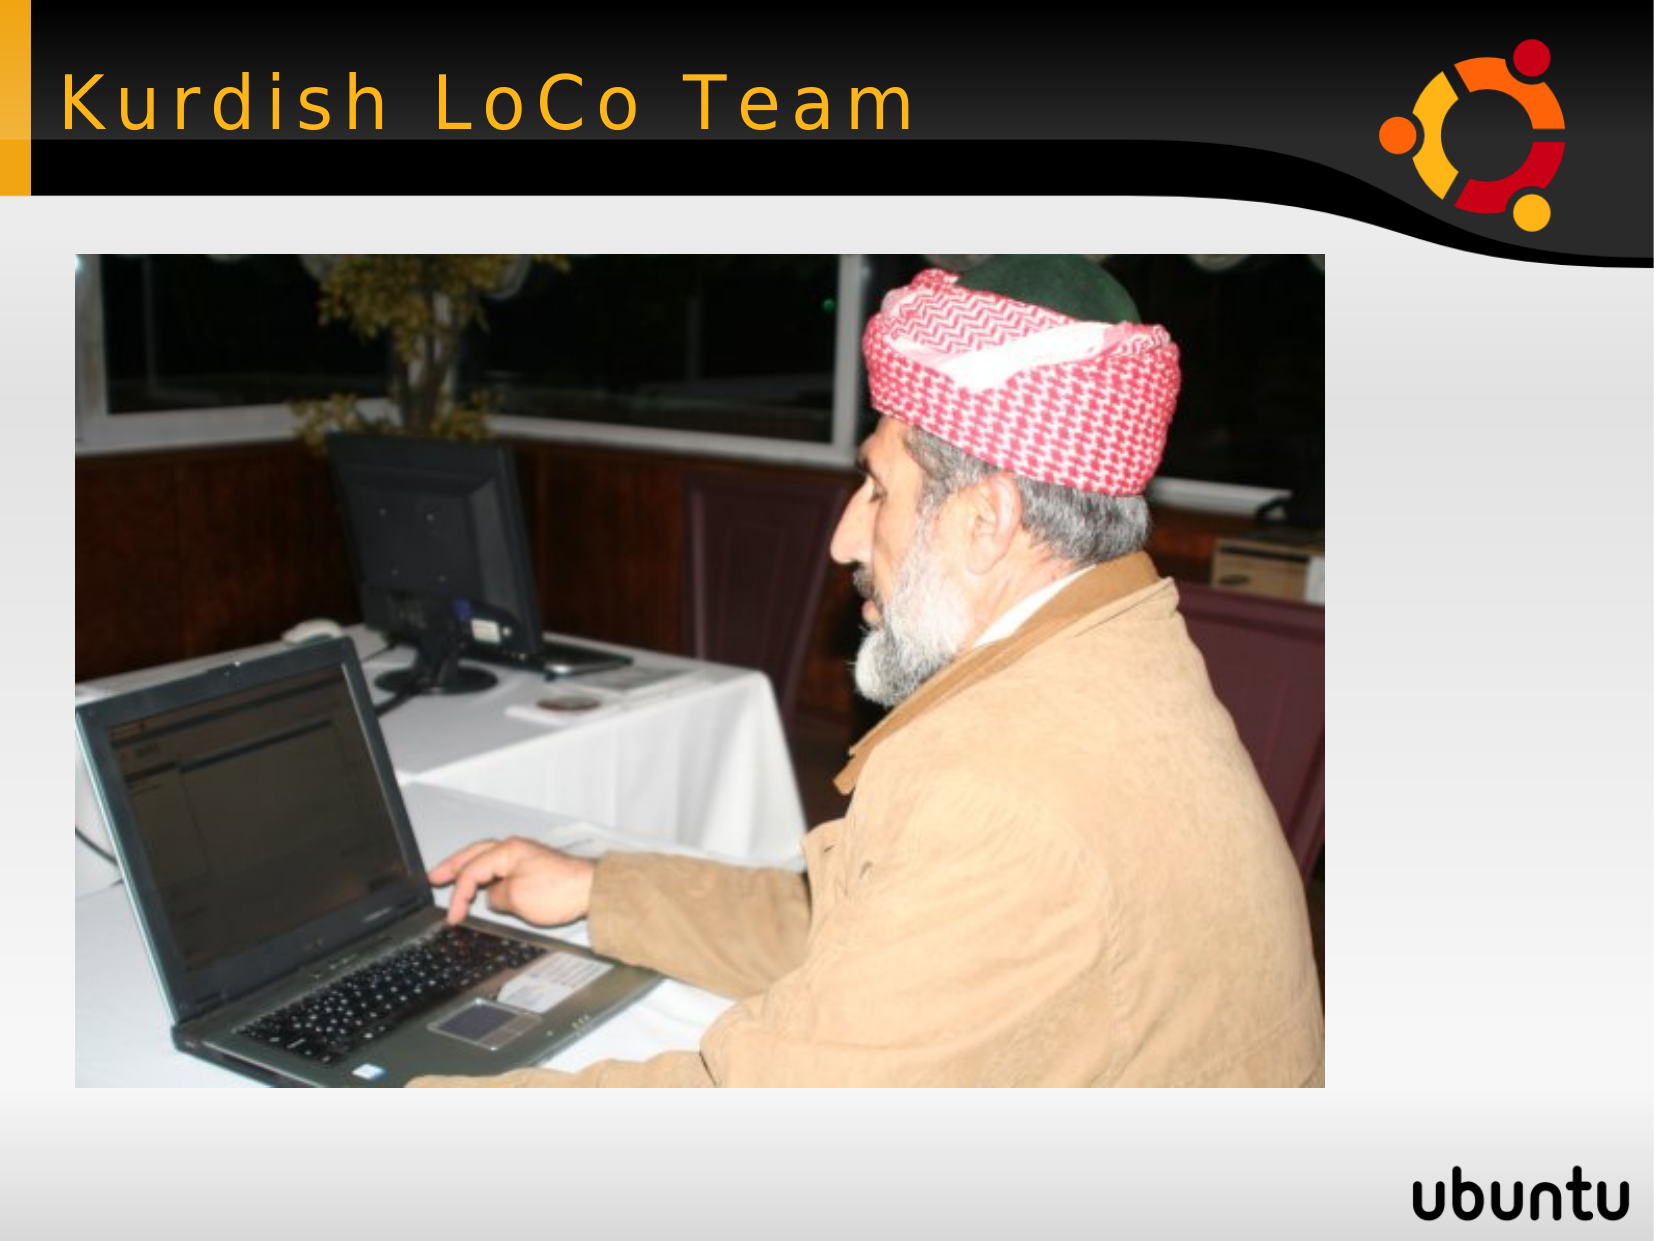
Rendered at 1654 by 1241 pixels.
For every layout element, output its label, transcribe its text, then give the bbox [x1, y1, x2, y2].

picture [0, 0, 1654, 1241]
title Kurdish LoCo Team [59, 36, 1270, 171]
